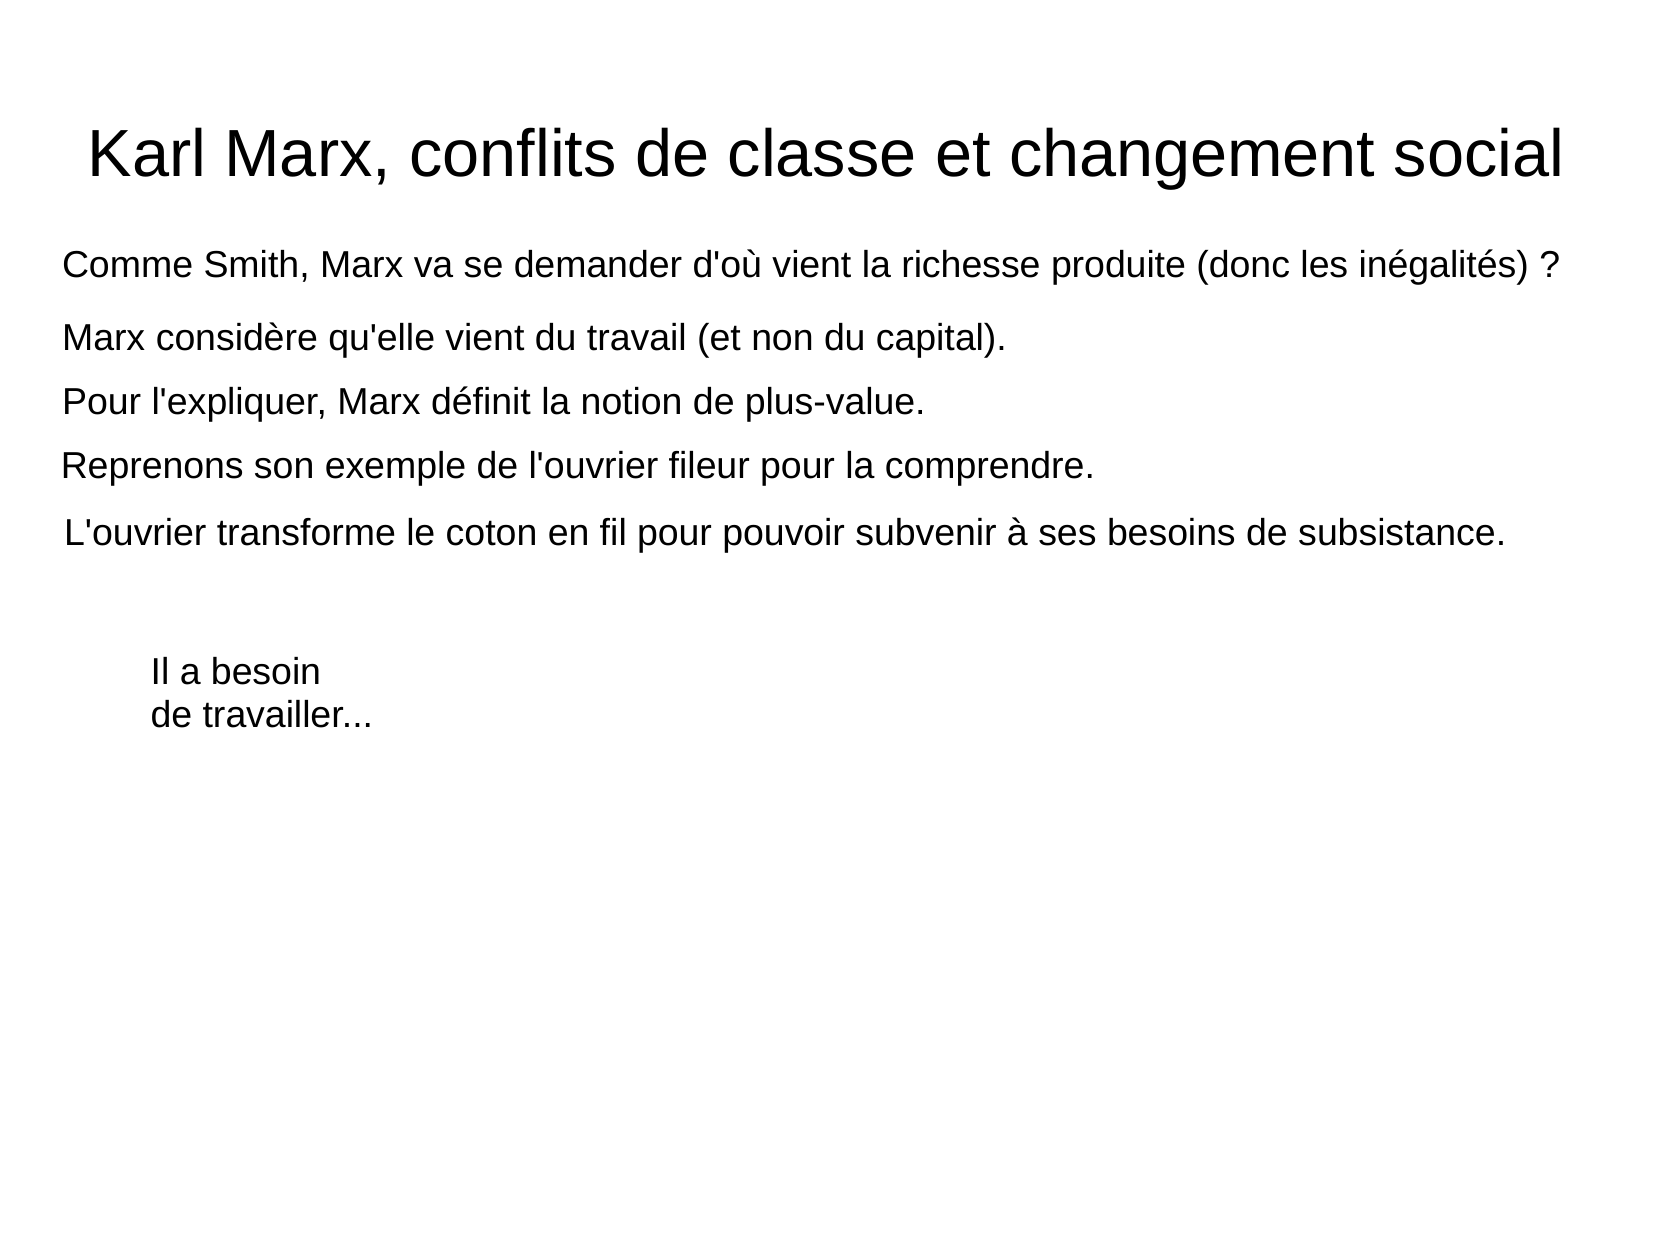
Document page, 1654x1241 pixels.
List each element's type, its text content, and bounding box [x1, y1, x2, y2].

text_box Reprenons son exemple de l'ouvrier fileur pour la comprendre. [46, 437, 1123, 494]
text_box Comme Smith, Marx va se demander d'où vient la richesse produite (donc les inégalités) ? [47, 236, 1579, 294]
title Karl Marx, conflits de classe et changement social [82, 56, 1571, 236]
text_box L'ouvrier transforme le coton en fil pour pouvoir subvenir à ses besoins de subsistance. [49, 503, 1542, 561]
text_box Marx considère qu'elle vient du travail (et non du capital). [47, 308, 1025, 366]
text_box Pour l'expliquer, Marx définit la notion de plus-value. [47, 373, 943, 431]
text_box Il a besoin de travailler... [135, 643, 389, 743]
